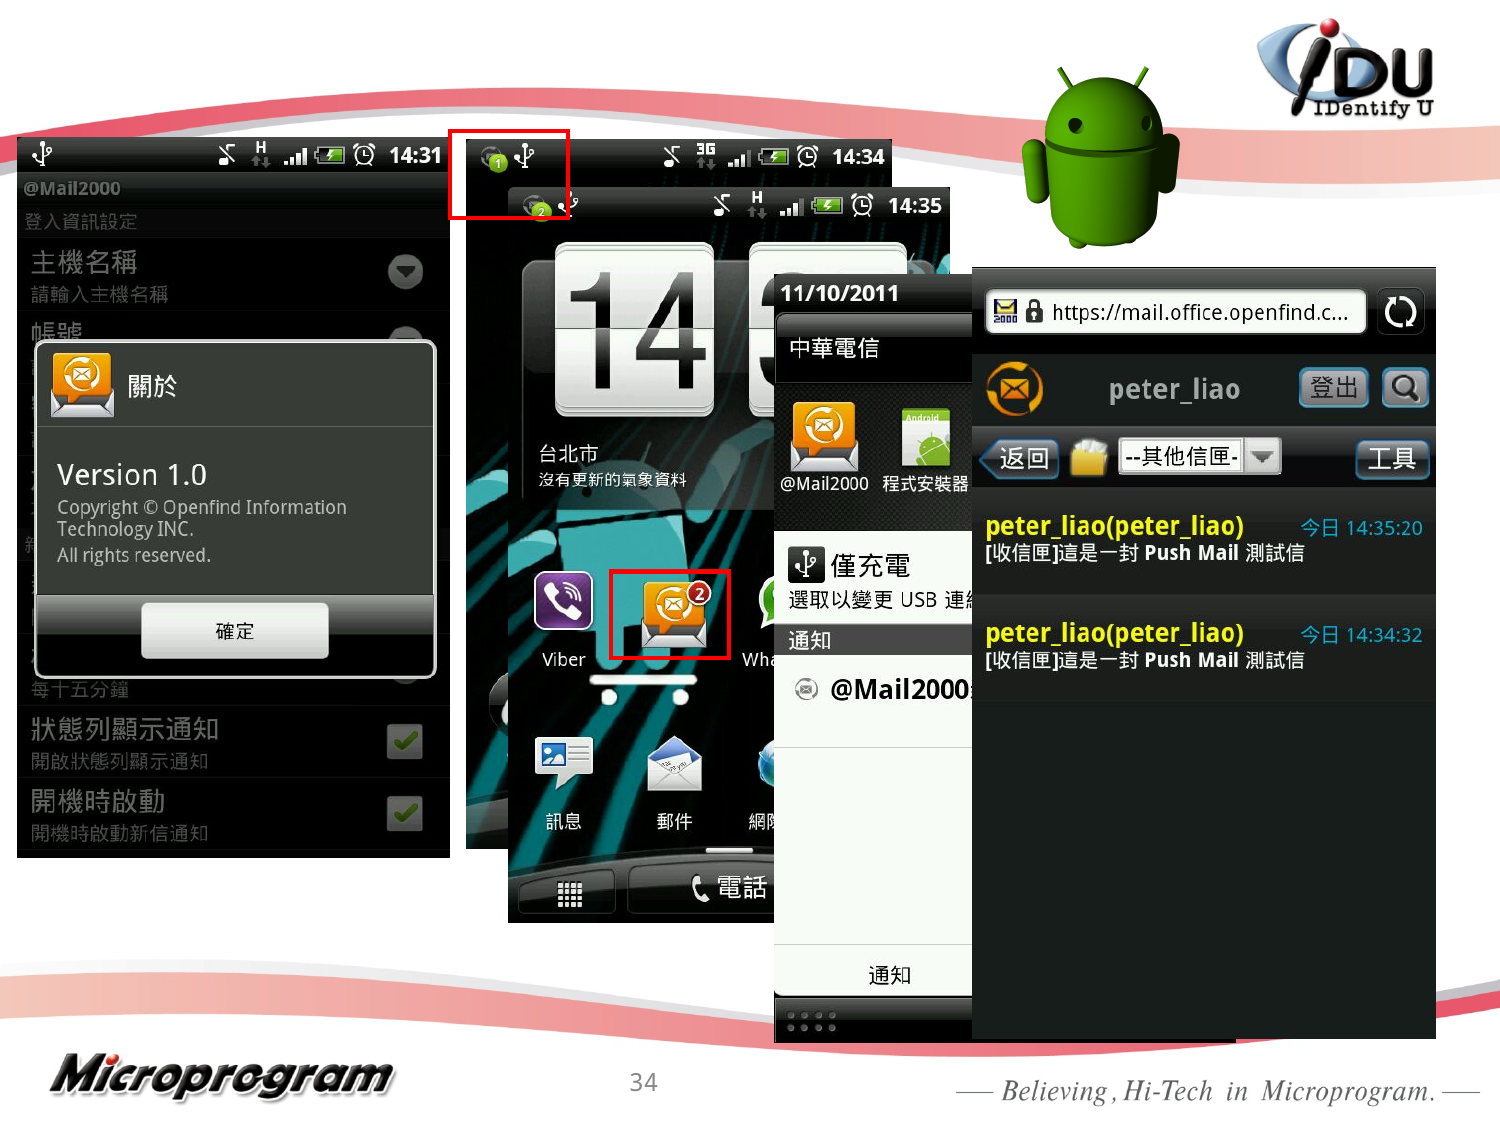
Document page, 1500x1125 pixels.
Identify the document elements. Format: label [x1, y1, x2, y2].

picture [17, 137, 450, 858]
picture [466, 139, 1436, 1043]
text_box [468, 1053, 819, 1114]
text_box [449, 131, 568, 218]
picture [1021, 66, 1180, 249]
text_box [611, 571, 730, 659]
